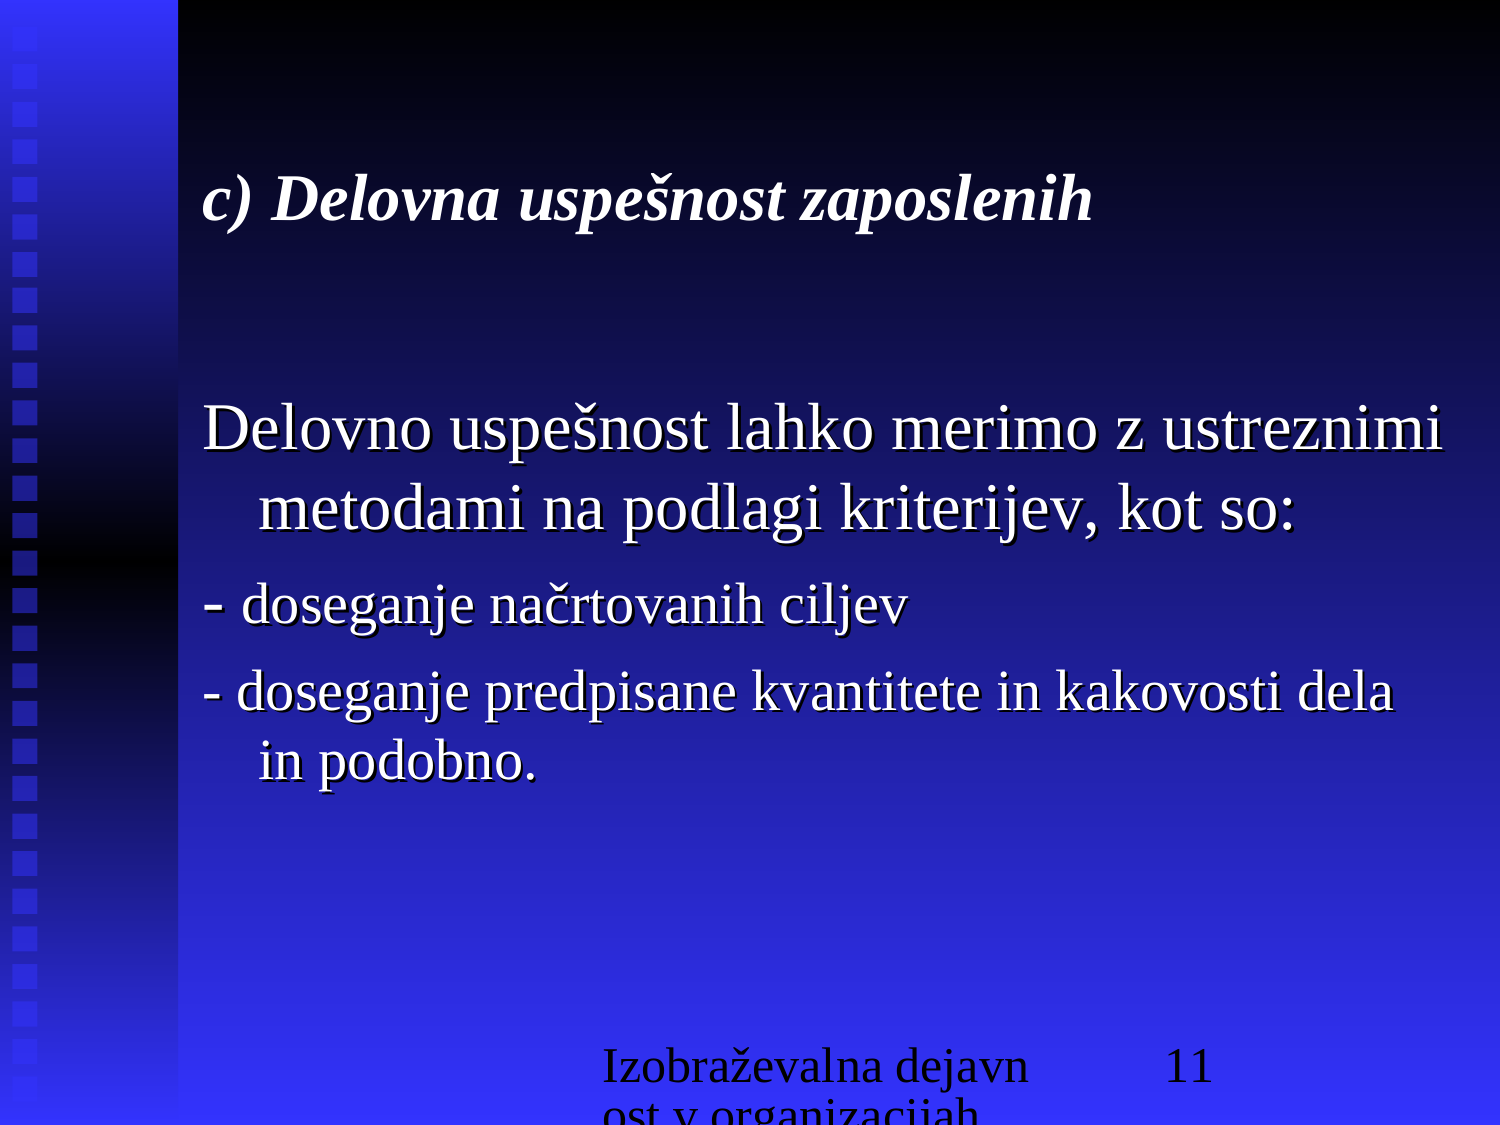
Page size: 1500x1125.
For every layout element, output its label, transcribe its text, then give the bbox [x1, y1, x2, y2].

list Delovno uspešnost lahko merimo z ustreznimi metodami na podlagi kriterijev, kot so: - doseganje načrtovanih ciljev - doseganje predpisane kvantitete in kakovosti dela in podobno. [187, 374, 1463, 925]
title c) Delovna uspešnost zaposlenih [187, 99, 1463, 288]
